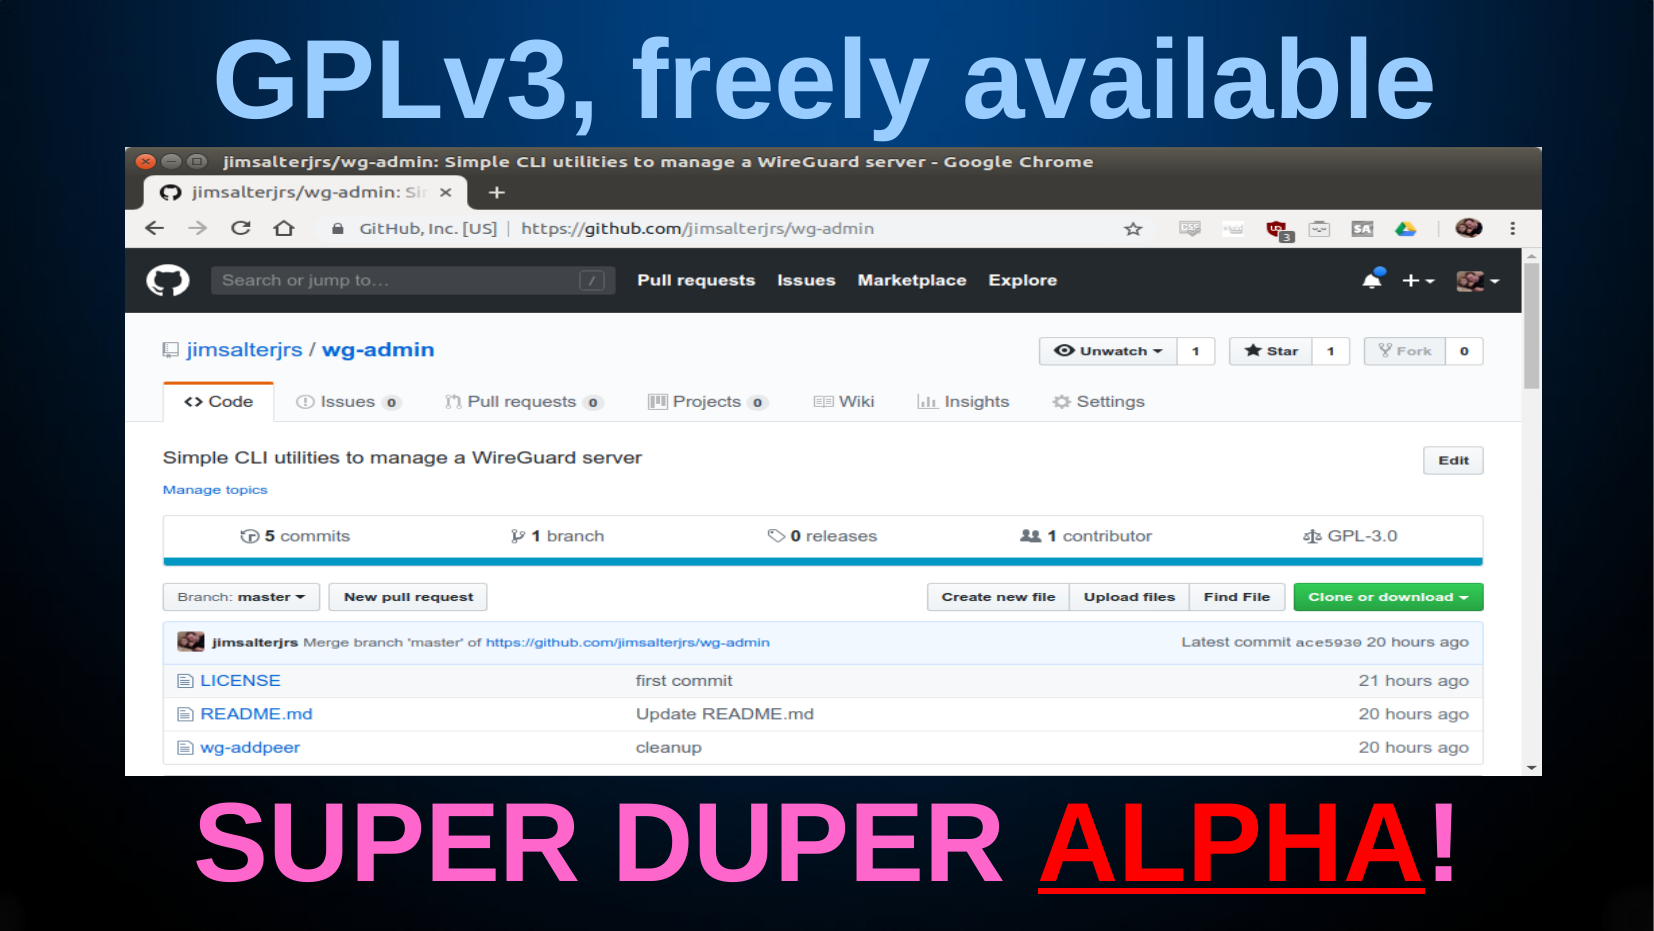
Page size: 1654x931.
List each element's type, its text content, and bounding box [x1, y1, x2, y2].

title GPLv3, freely available [0, 2, 1651, 158]
picture [0, 0, 1654, 931]
title SUPER DUPER ALPHA! [3, 764, 1654, 921]
